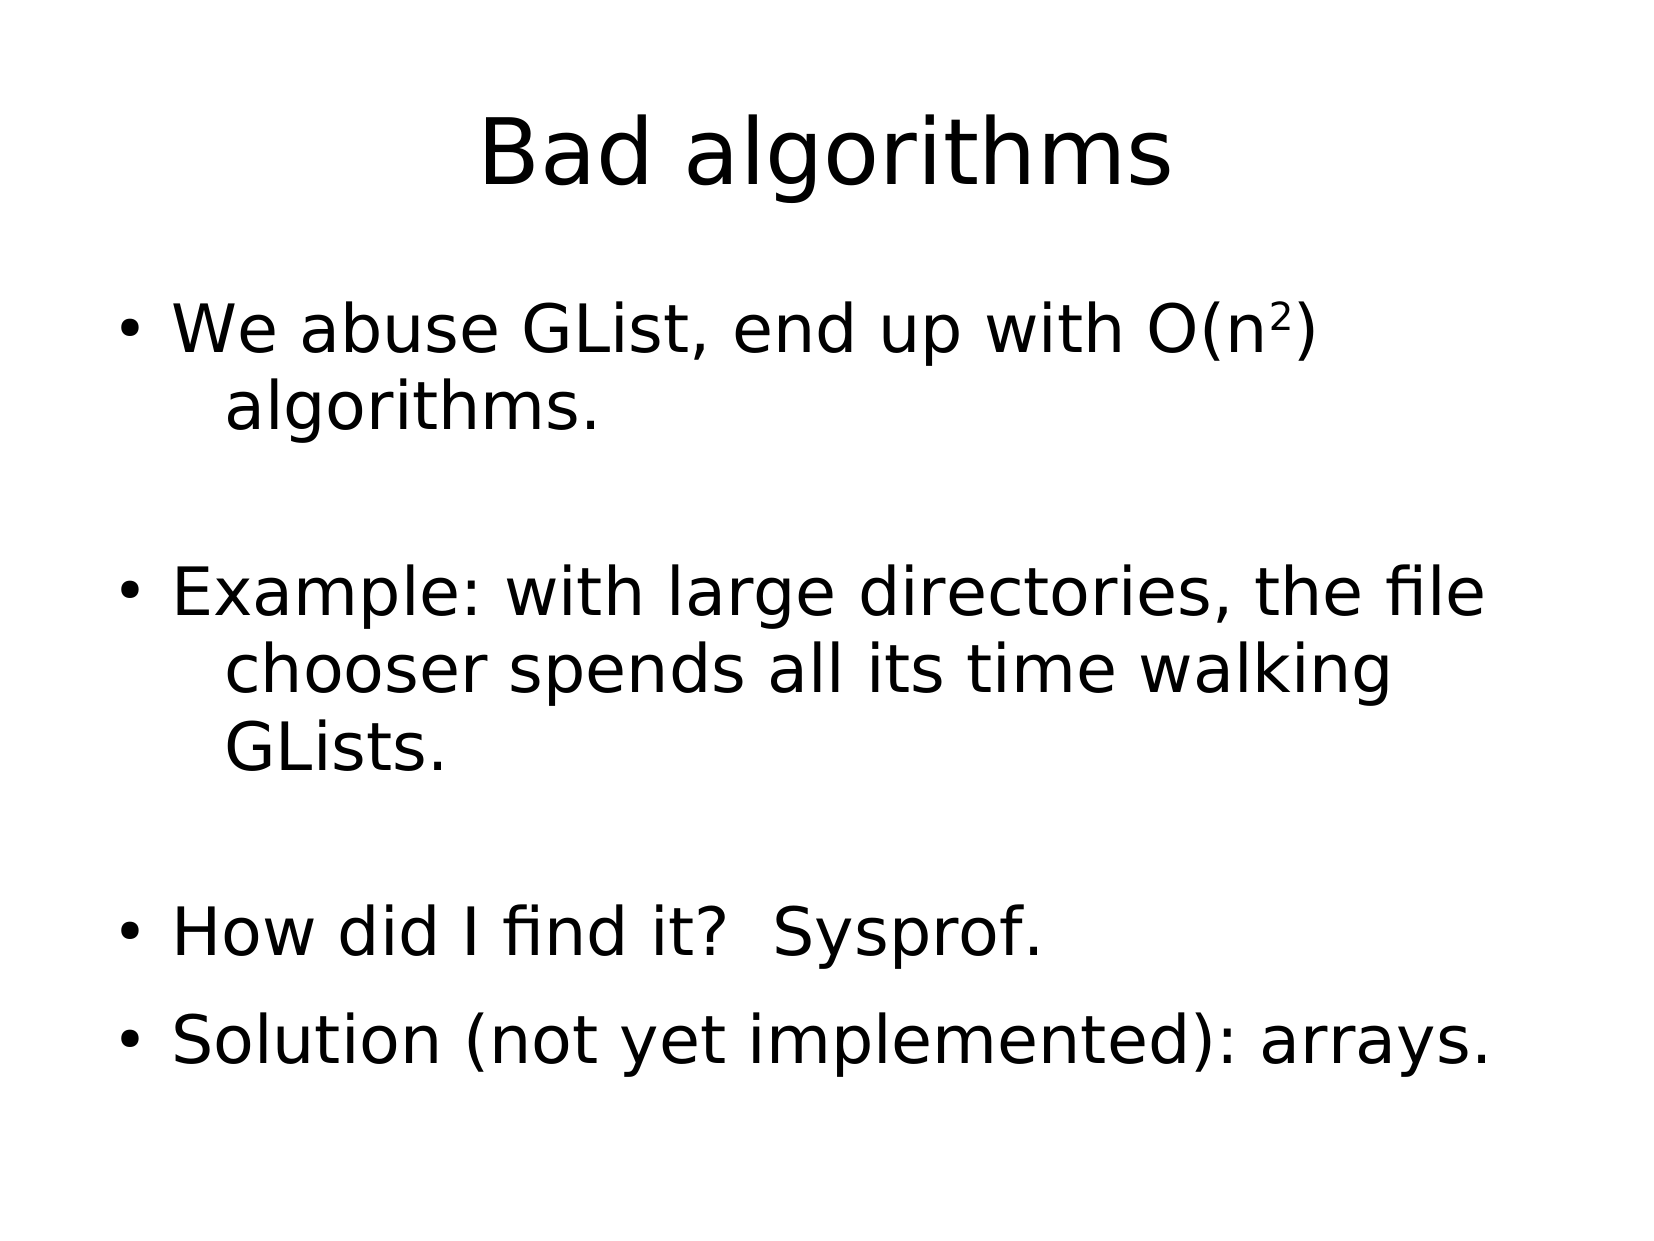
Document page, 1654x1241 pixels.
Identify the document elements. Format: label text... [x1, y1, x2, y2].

title Bad algorithms [82, 49, 1571, 257]
list We abuse GList, end up with O(n2) algorithms. Example: with large directories, the file chooser spends all its time walking GLists. How did I find it? Sysprof. Solution (not yet implemented): arrays. [82, 290, 1571, 1109]
